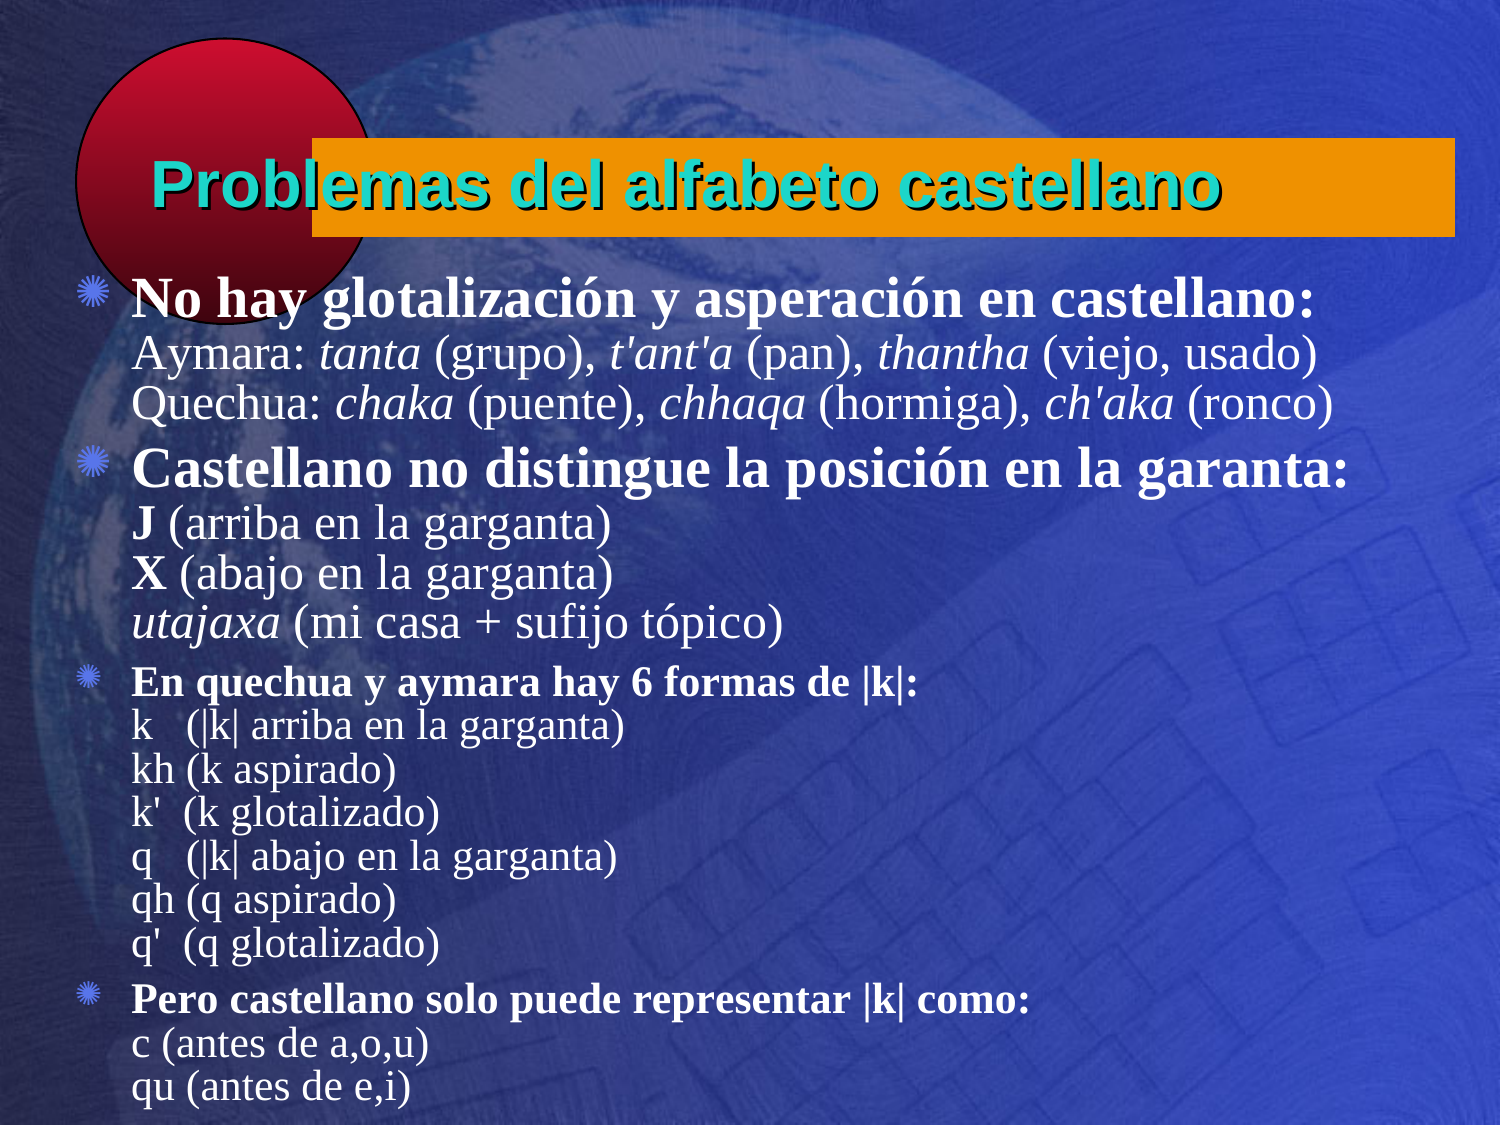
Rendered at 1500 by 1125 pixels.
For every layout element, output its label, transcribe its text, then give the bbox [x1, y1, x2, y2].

title Problemas del alfabeto castellano [150, 68, 1500, 264]
picture [0, 0, 1500, 1125]
text_box No hay glotalización y asperación en castellano: Aymara: tanta (grupo), t'ant'a (pan), thantha (viejo, usado) Quechua: chaka (puente), chhaqa (hormiga), ch'aka (ronco) Castellano no distingue la posición en la garanta: J (arriba en la garganta) X (abajo en la garganta) utajaxa (mi casa + sufijo tópico) En quechua y aymara hay 6 formas de |k|: k (|k| arriba en la garganta) kh (k aspirado) k' (k glotalizado) q (|k| abajo en la garganta) qh (q aspirado) q' (q glotalizado) Pero castellano solo puede representar |k| como: c (antes de a,o,u) qu (antes de e,i) [60, 264, 1500, 1125]
